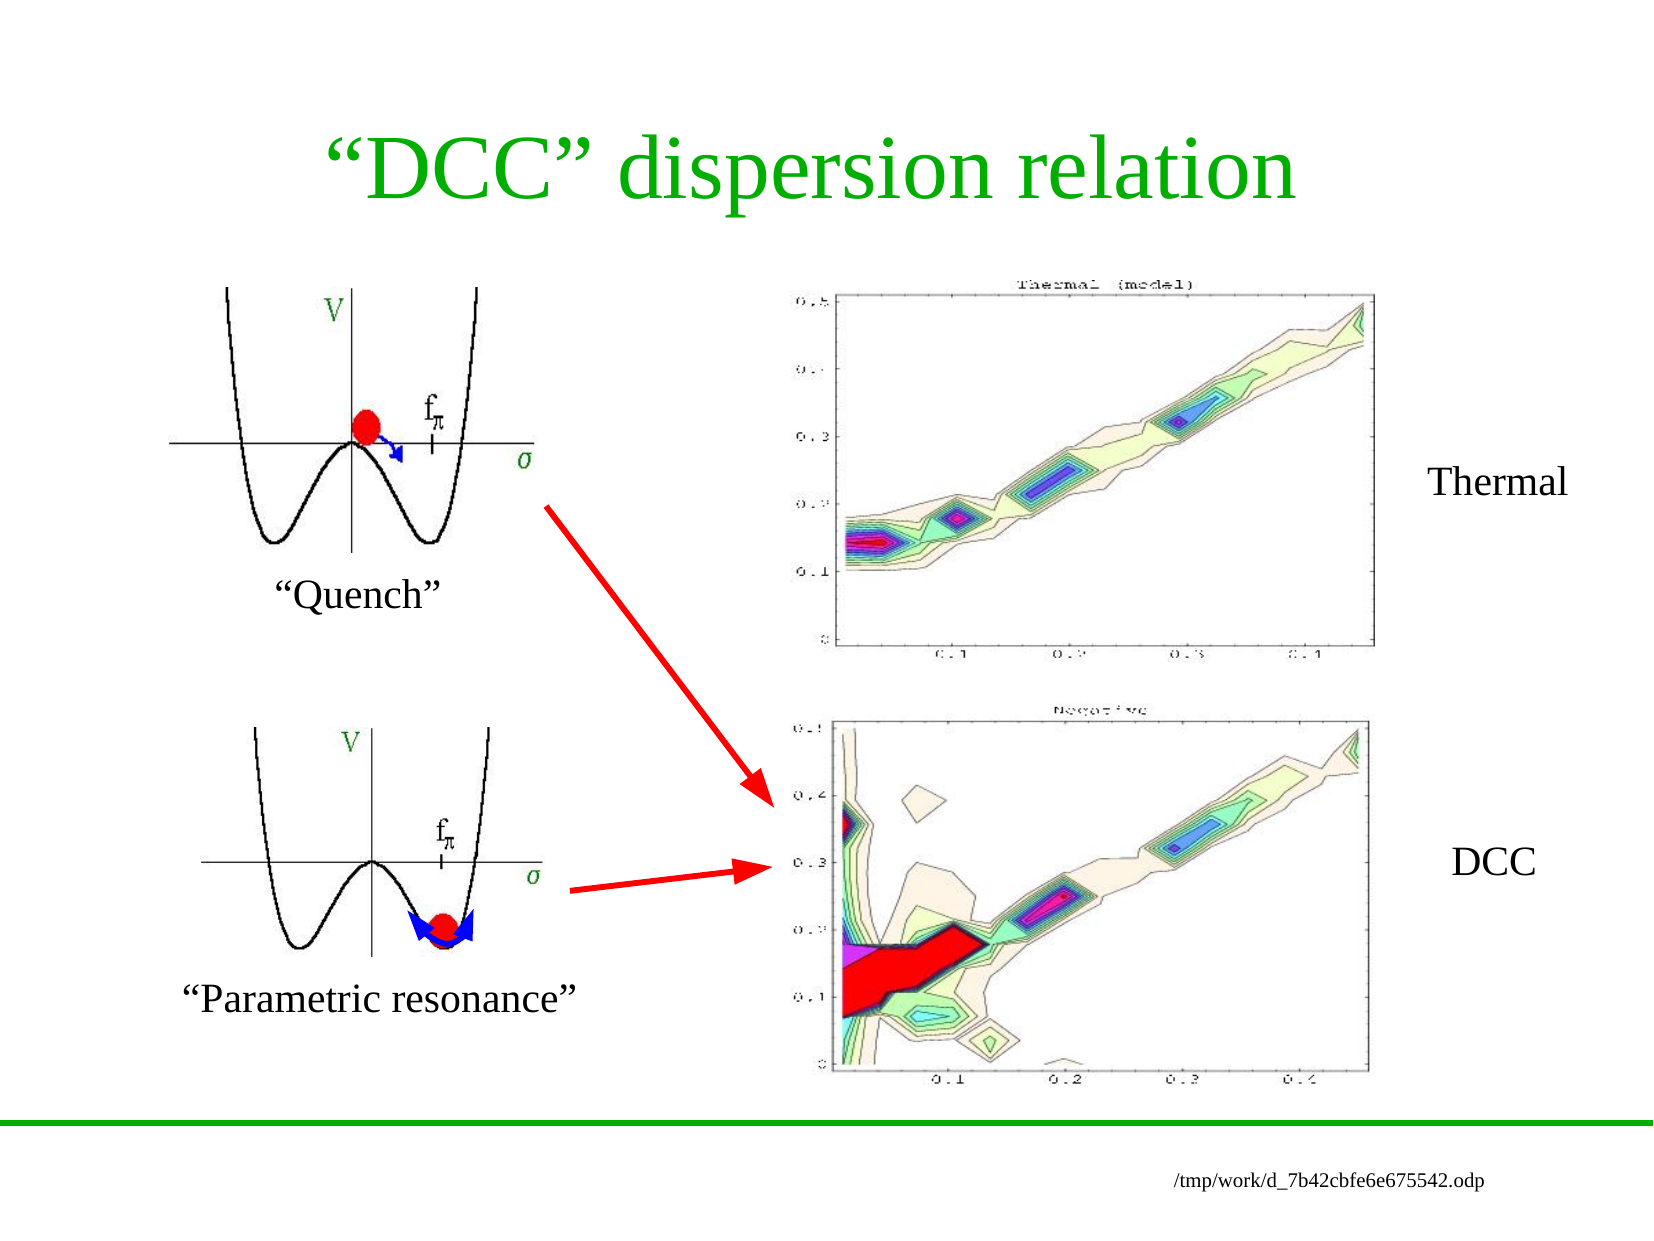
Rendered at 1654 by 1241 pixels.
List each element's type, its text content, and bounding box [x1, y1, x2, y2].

text_box “Quench” [274, 571, 443, 618]
title “DCC” dispersion relation [105, 64, 1518, 272]
picture [790, 280, 1375, 1085]
text_box Thermal [1427, 458, 1569, 505]
picture [168, 287, 538, 553]
text_box DCC [1451, 838, 1538, 885]
text_box “Parametric resonance” [181, 974, 579, 1022]
picture [200, 727, 546, 957]
